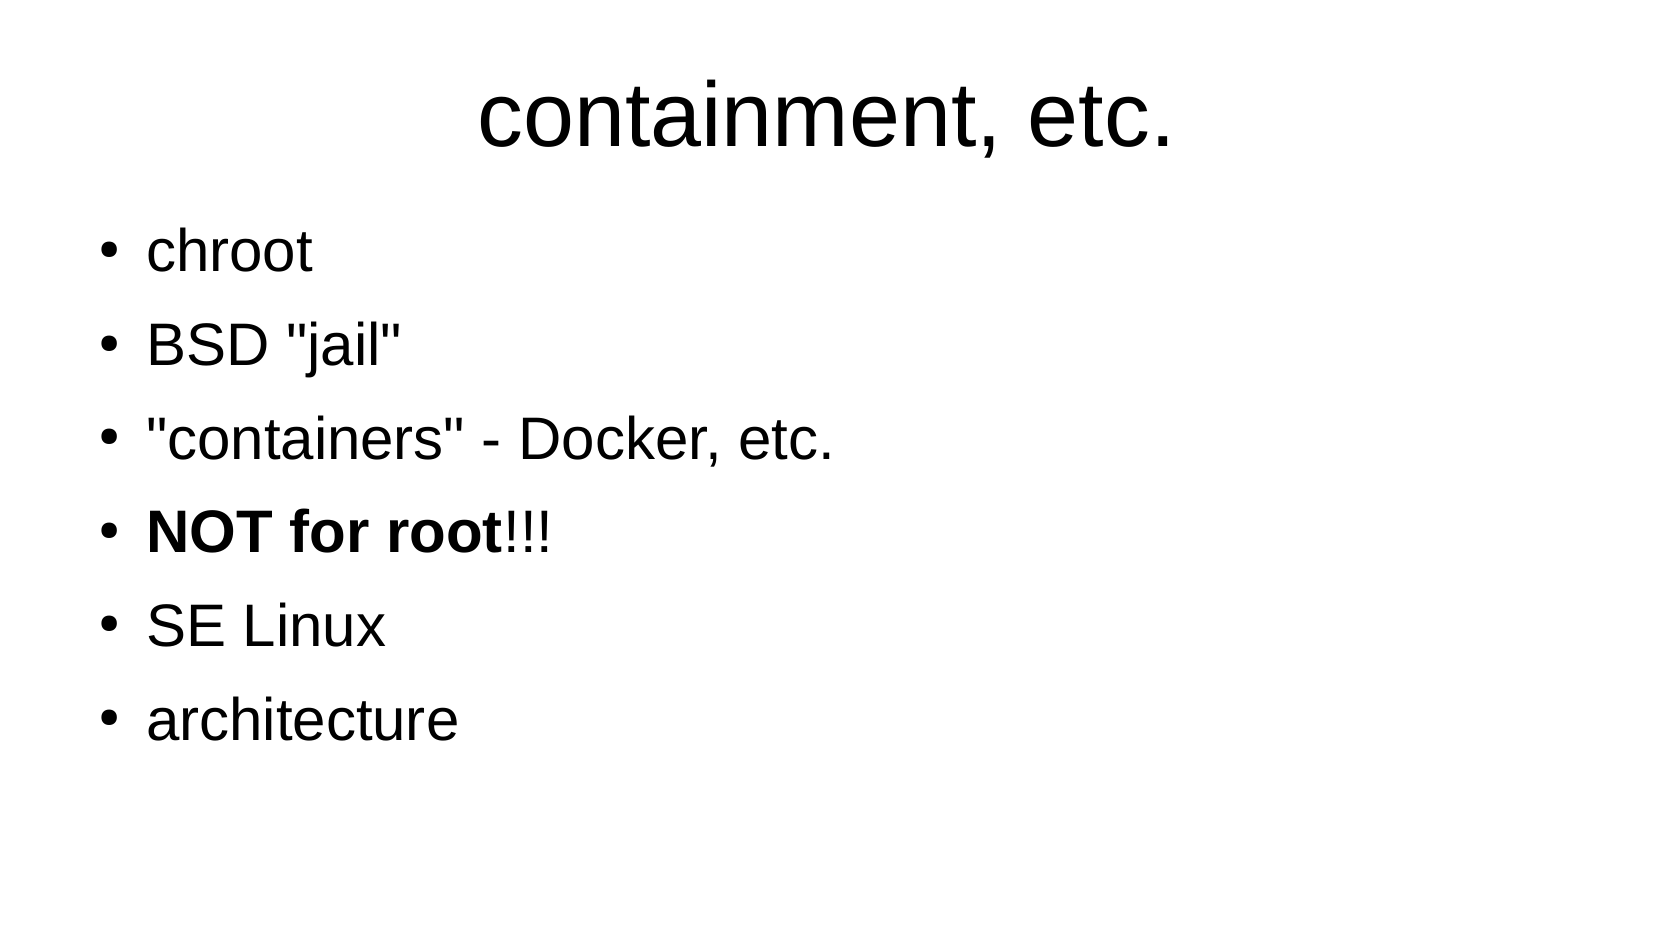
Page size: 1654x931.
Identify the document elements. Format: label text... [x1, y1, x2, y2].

title containment, etc. [82, 37, 1571, 193]
list chroot BSD "jail" "containers" - Docker, etc. NOT for root!!! SE Linux architecture [82, 217, 1571, 758]
